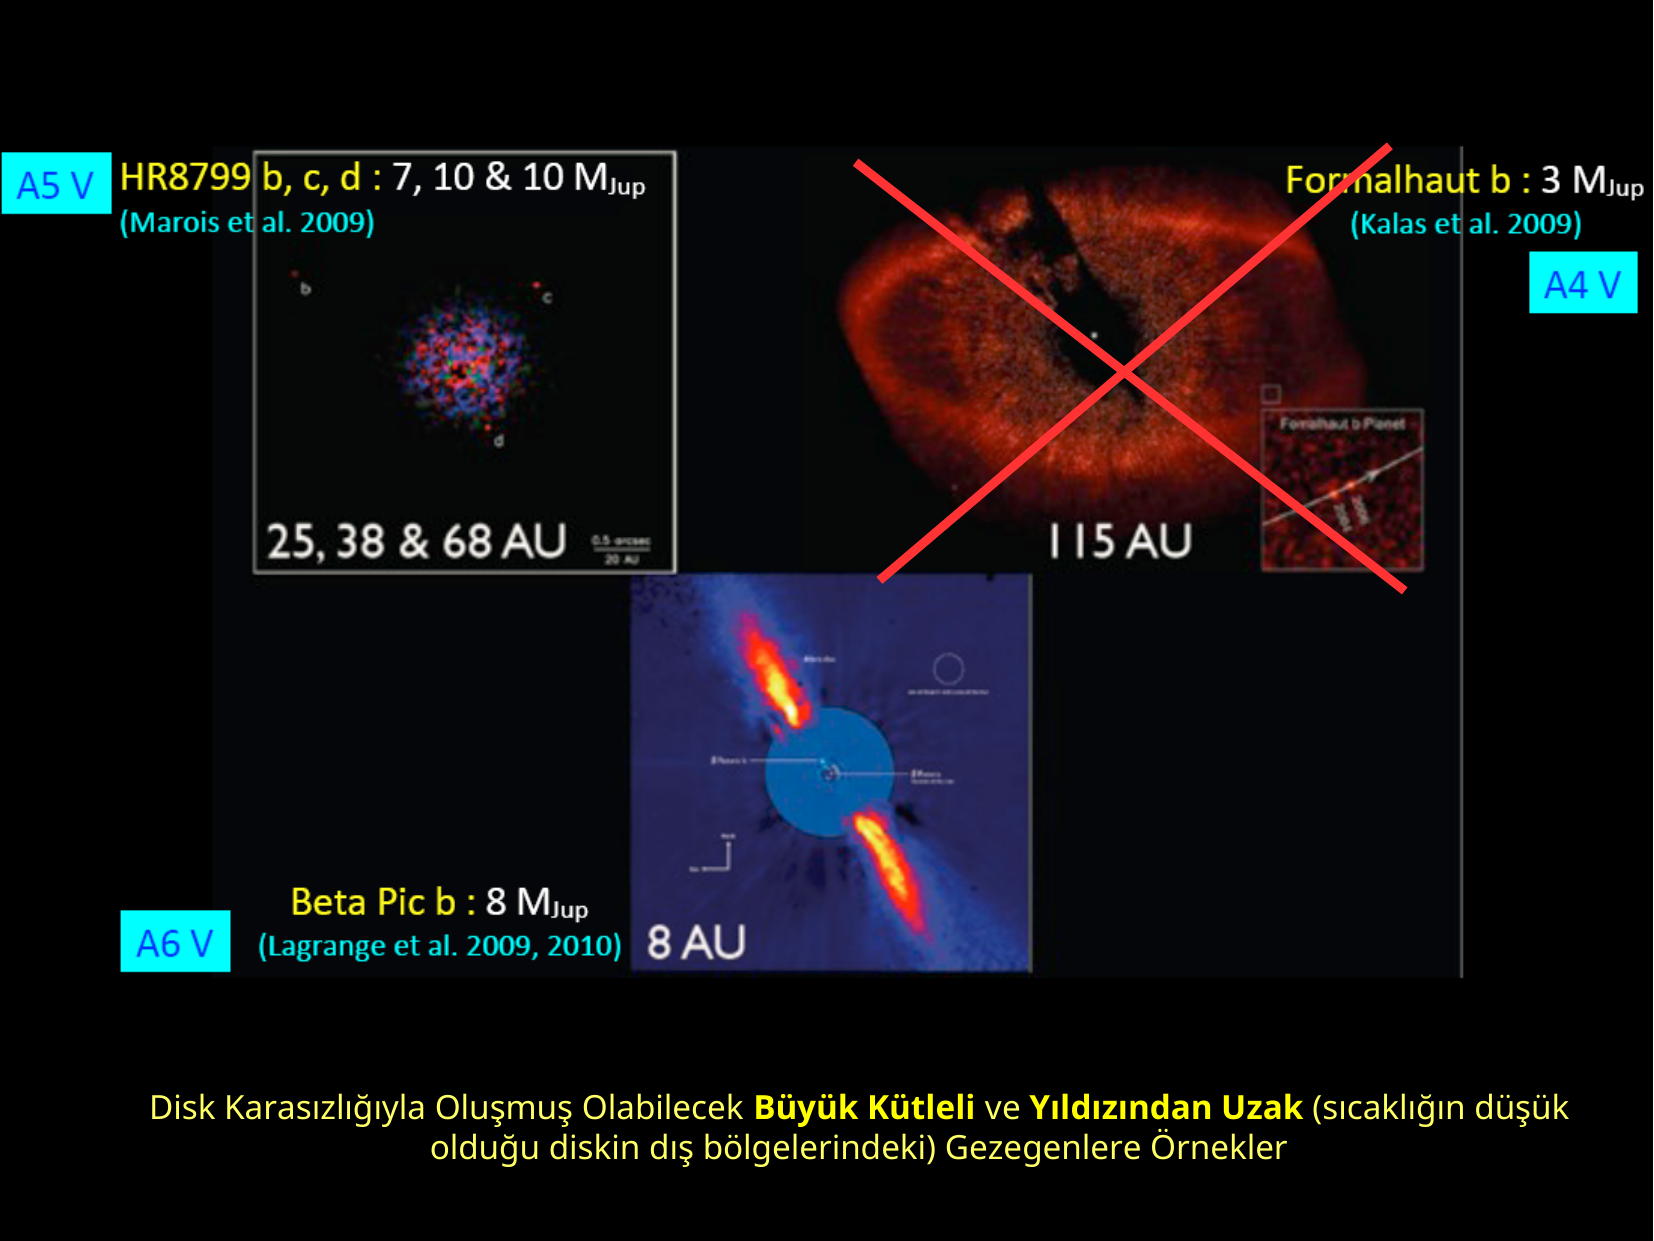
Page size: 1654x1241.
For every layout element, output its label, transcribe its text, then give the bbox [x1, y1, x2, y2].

picture [0, 145, 1653, 1079]
text_box Disk Karasızlığıyla Oluşmuş Olabilecek Büyük Kütleli ve Yıldızından Uzak (sıcaklığın düşük olduğu diskin dış bölgelerindeki) Gezegenlere Örnekler [132, 1078, 1587, 1184]
